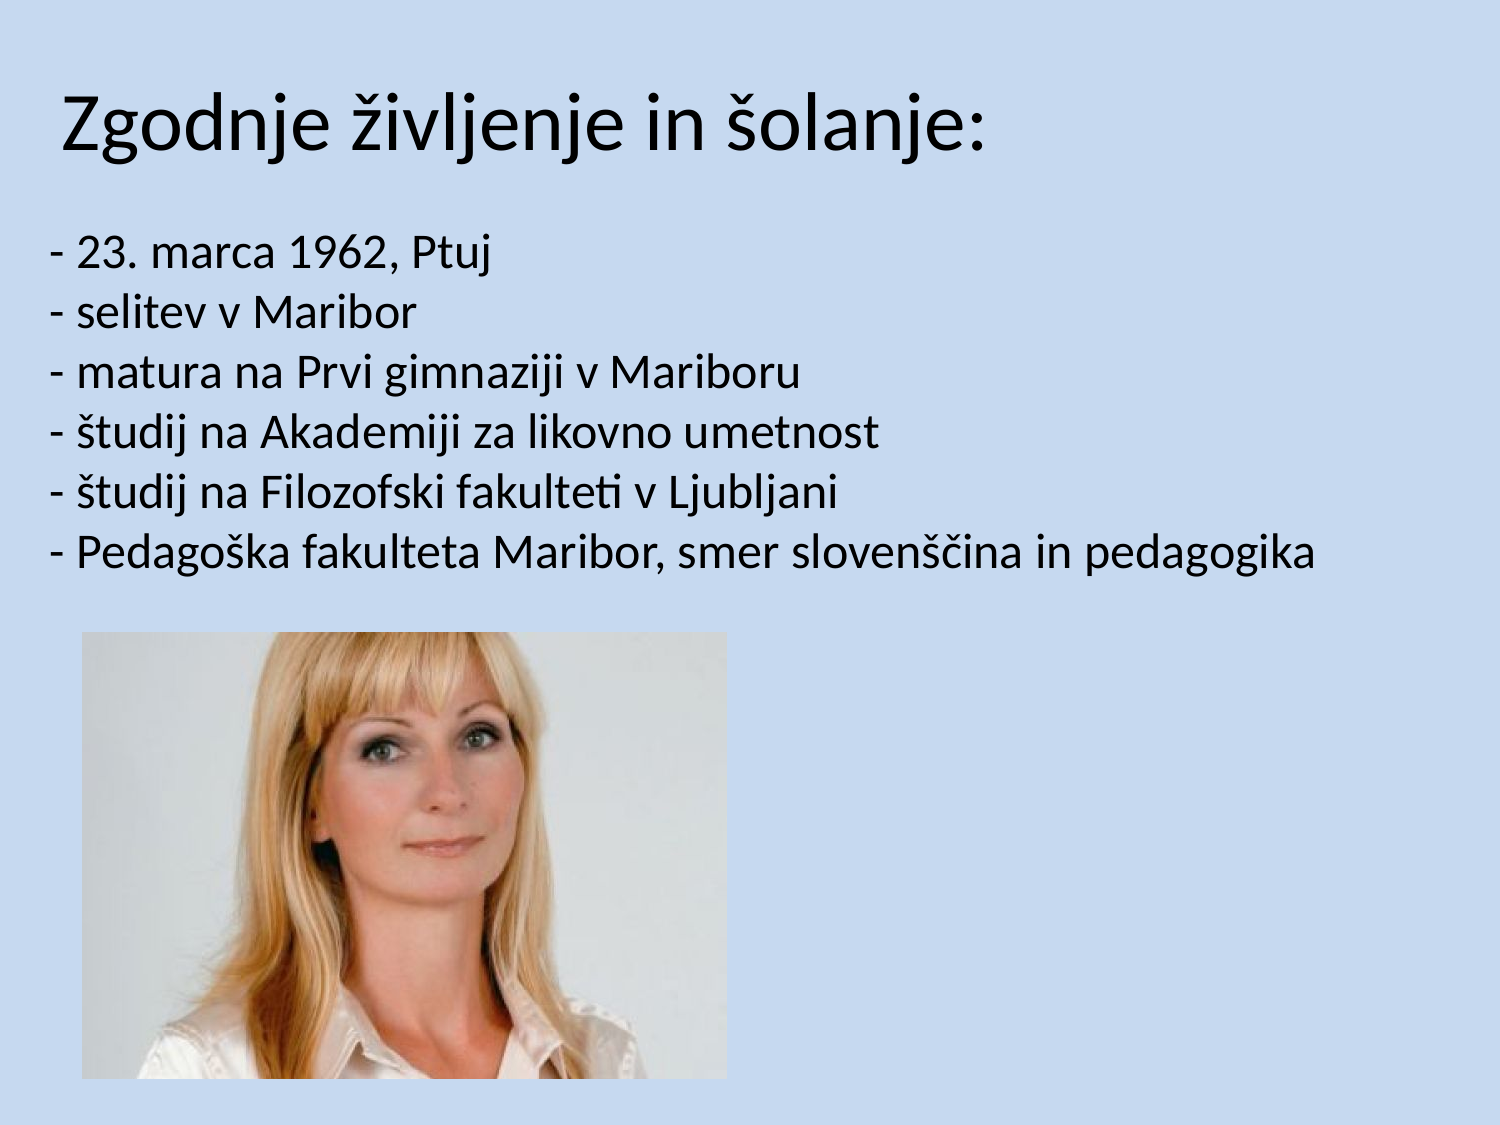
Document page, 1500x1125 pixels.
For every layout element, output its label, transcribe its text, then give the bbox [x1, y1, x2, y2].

picture [82, 632, 727, 1079]
text_box - 23. marca 1962, Ptuj - selitev v Maribor - matura na Prvi gimnaziji v Mariboru - študij na Akademiji za likovno umetnost - študij na Filozofski fakulteti v Ljubljani - Pedagoška fakulteta Maribor, smer slovenščina in pedagogika [35, 210, 1430, 586]
title Zgodnje življenje in šolanje: [46, 23, 1397, 210]
